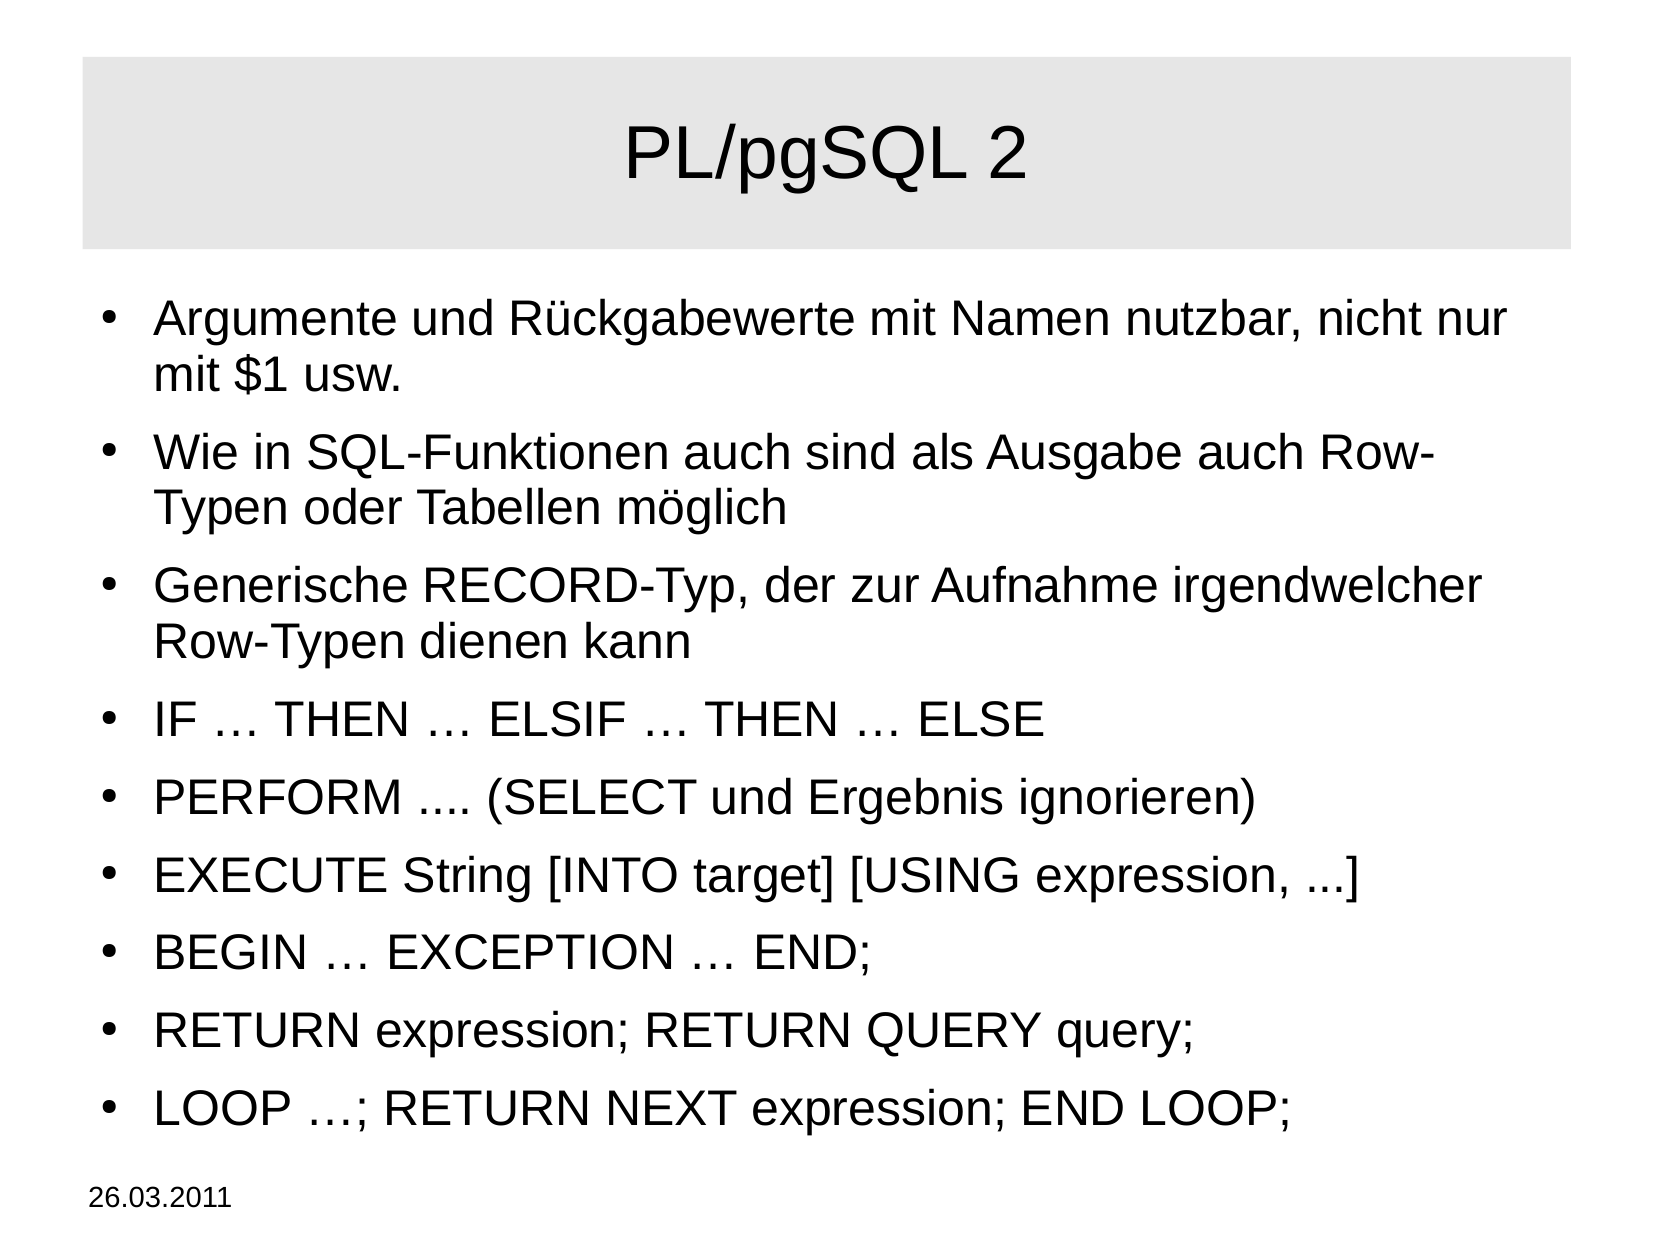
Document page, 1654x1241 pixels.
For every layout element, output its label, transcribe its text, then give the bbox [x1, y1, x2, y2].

title PL/pgSQL 2 [82, 56, 1571, 250]
list Argumente und Rückgabewerte mit Namen nutzbar, nicht nur mit $1 usw. Wie in SQL-Funktionen auch sind als Ausgabe auch Row-Typen oder Tabellen möglich Generische RECORD-Typ, der zur Aufnahme irgendwelcher Row-Typen dienen kann IF … THEN … ELSIF … THEN … ELSE PERFORM .... (SELECT und Ergebnis ignorieren) EXECUTE String [INTO target] [USING expression, ...] BEGIN … EXCEPTION … END; RETURN expression; RETURN QUERY query; LOOP …; RETURN NEXT expression; END LOOP; [82, 290, 1571, 1137]
